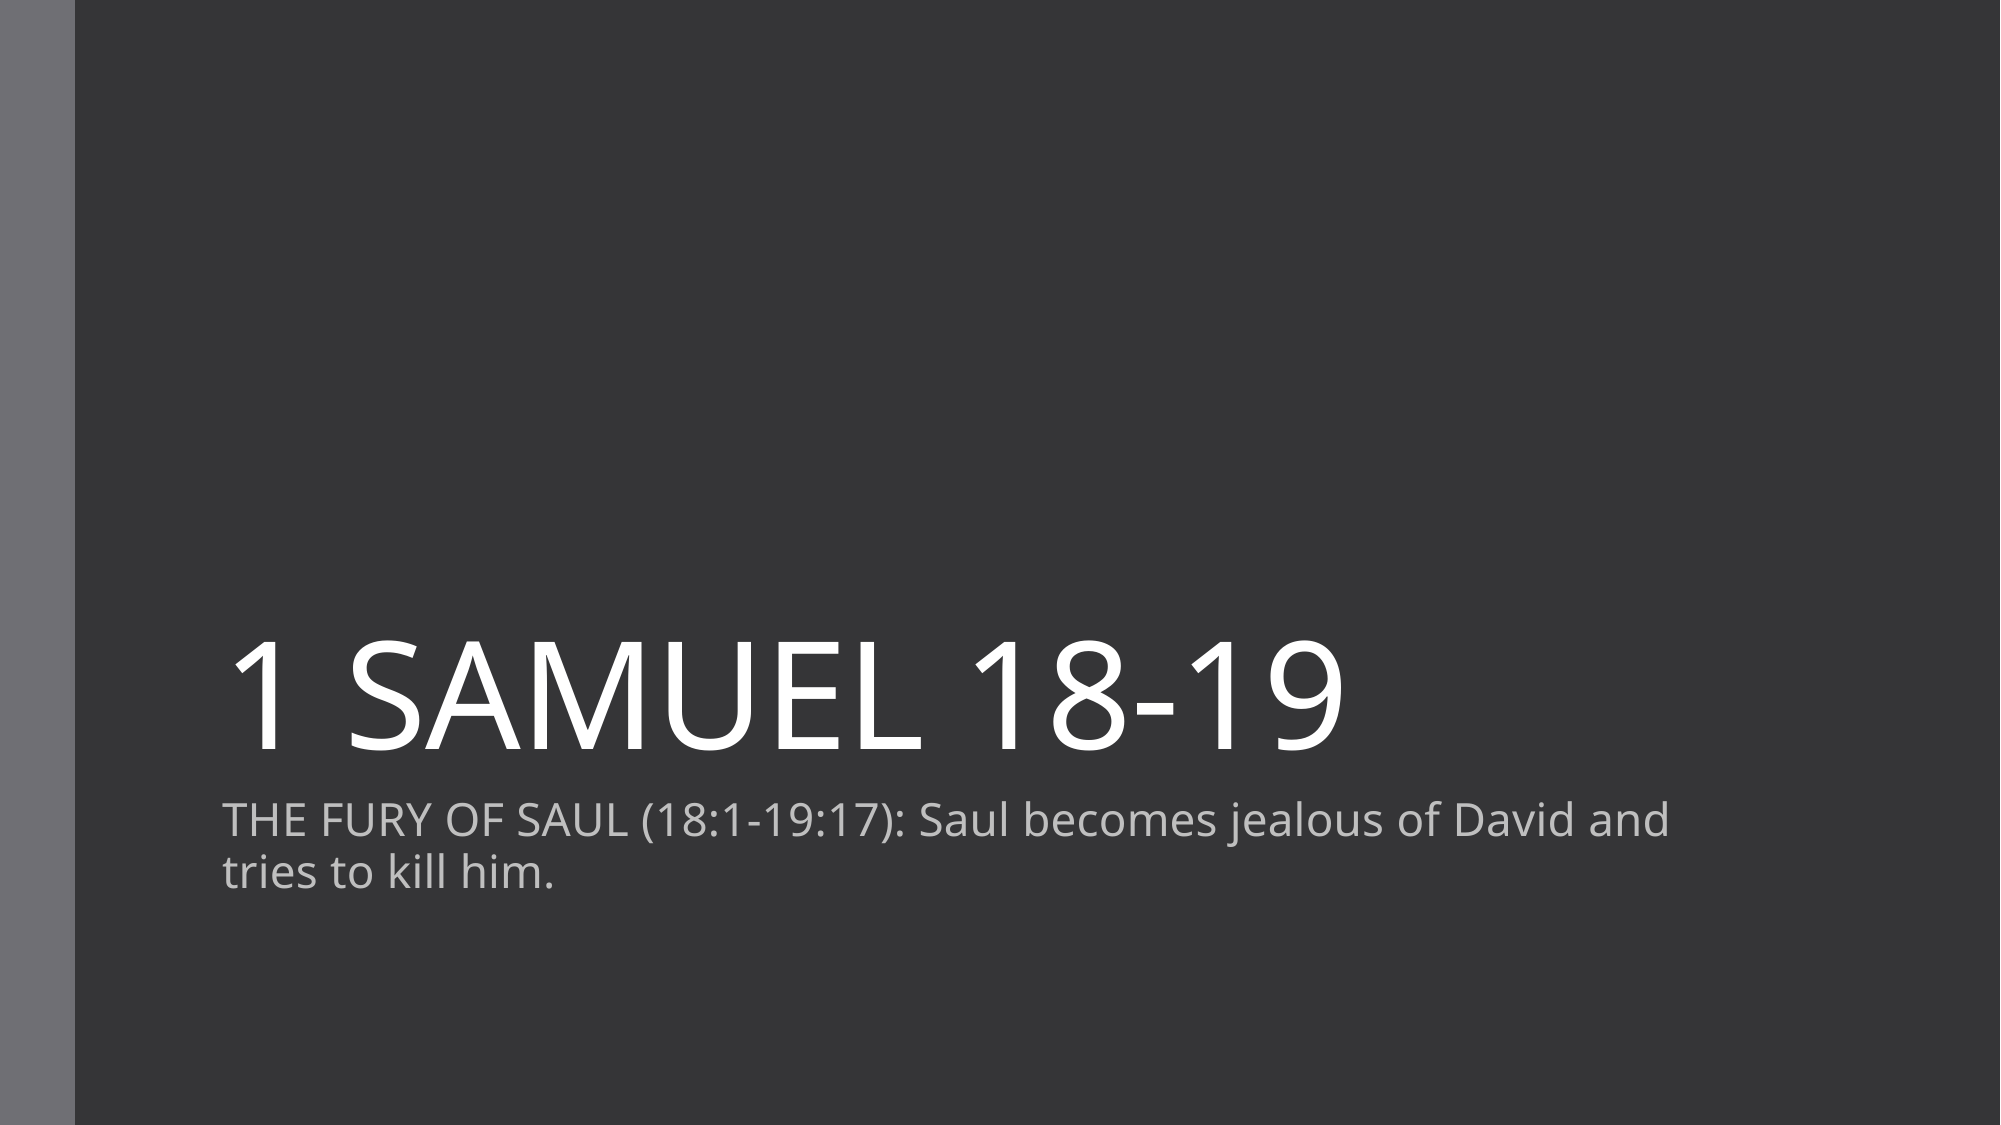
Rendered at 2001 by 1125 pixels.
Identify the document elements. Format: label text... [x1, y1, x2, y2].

subtitle THE FURY OF SAUL (18:1-19:17): Saul becomes jealous of David and tries to kill him. [206, 787, 1752, 1066]
title 1 SAMUEL 18-19 [206, 124, 1752, 787]
